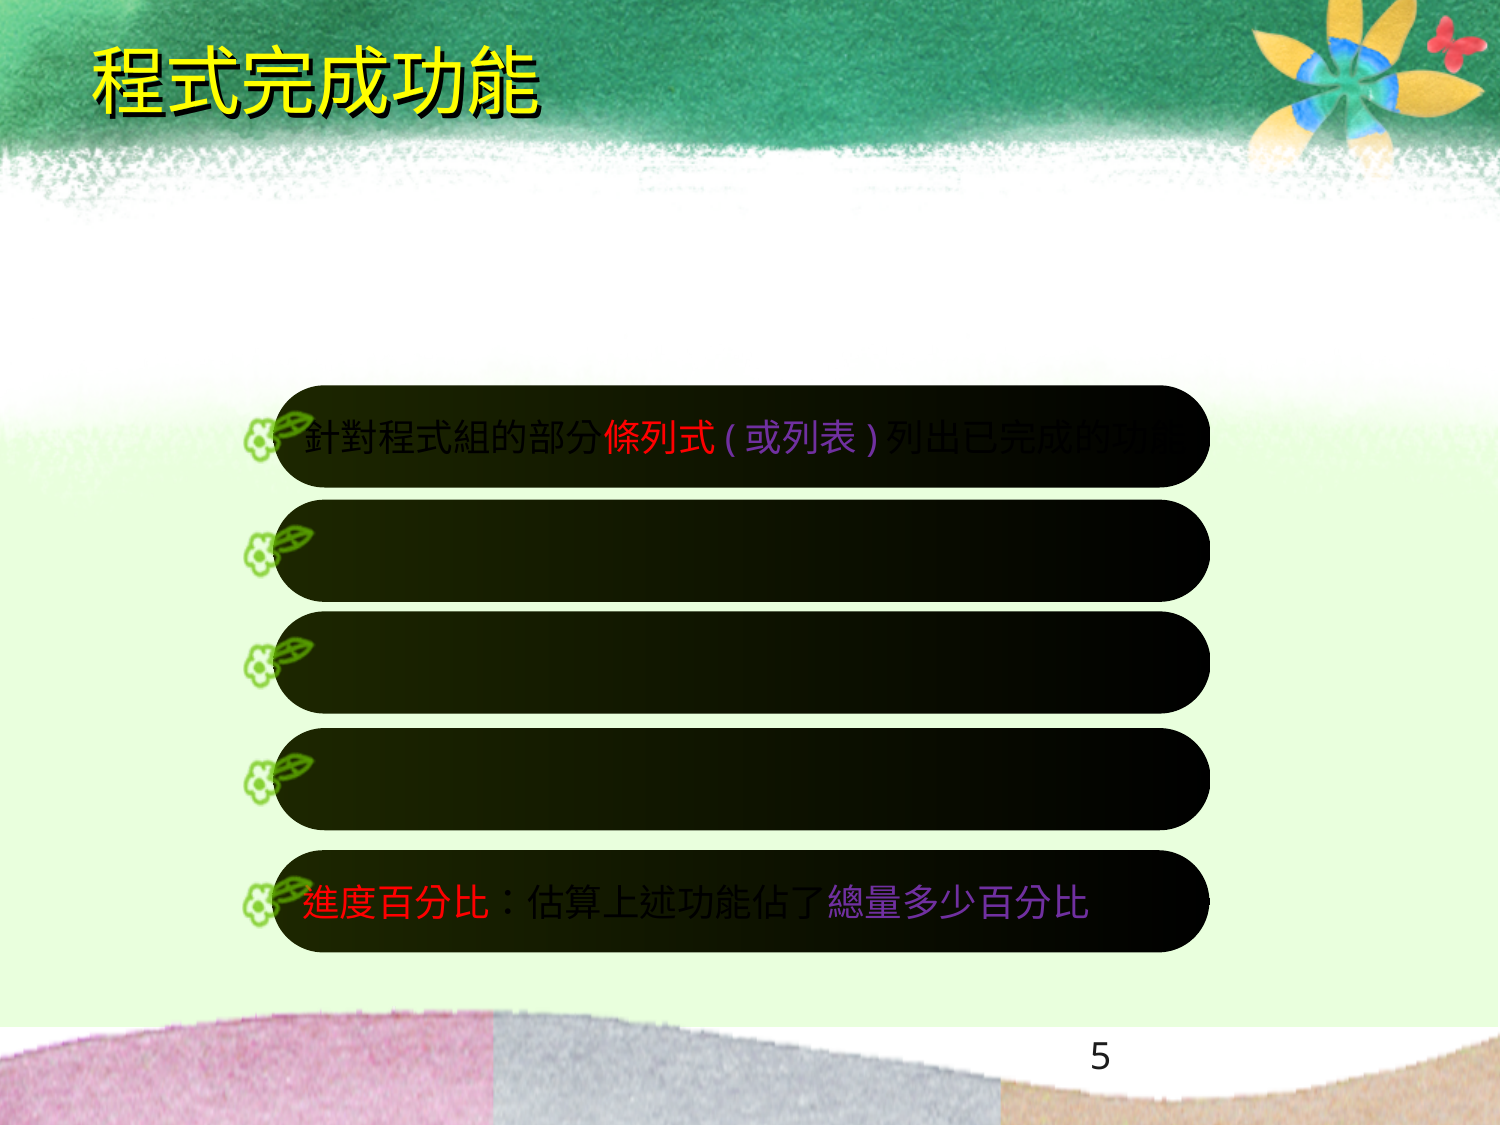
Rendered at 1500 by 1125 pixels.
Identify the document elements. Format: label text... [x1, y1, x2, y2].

text_box [281, 728, 1211, 831]
text_box [281, 499, 1211, 602]
title 程式完成功能 [75, 16, 1426, 141]
text_box 進度百分比：估算上述功能佔了總量多少百分比 [280, 850, 1210, 953]
text_box [281, 611, 1211, 714]
text_box 針對程式組的部分條列式(或列表)列出已完成的功能 [281, 385, 1211, 488]
picture [0, 302, 1500, 1125]
text_box [1074, 1024, 1426, 1103]
